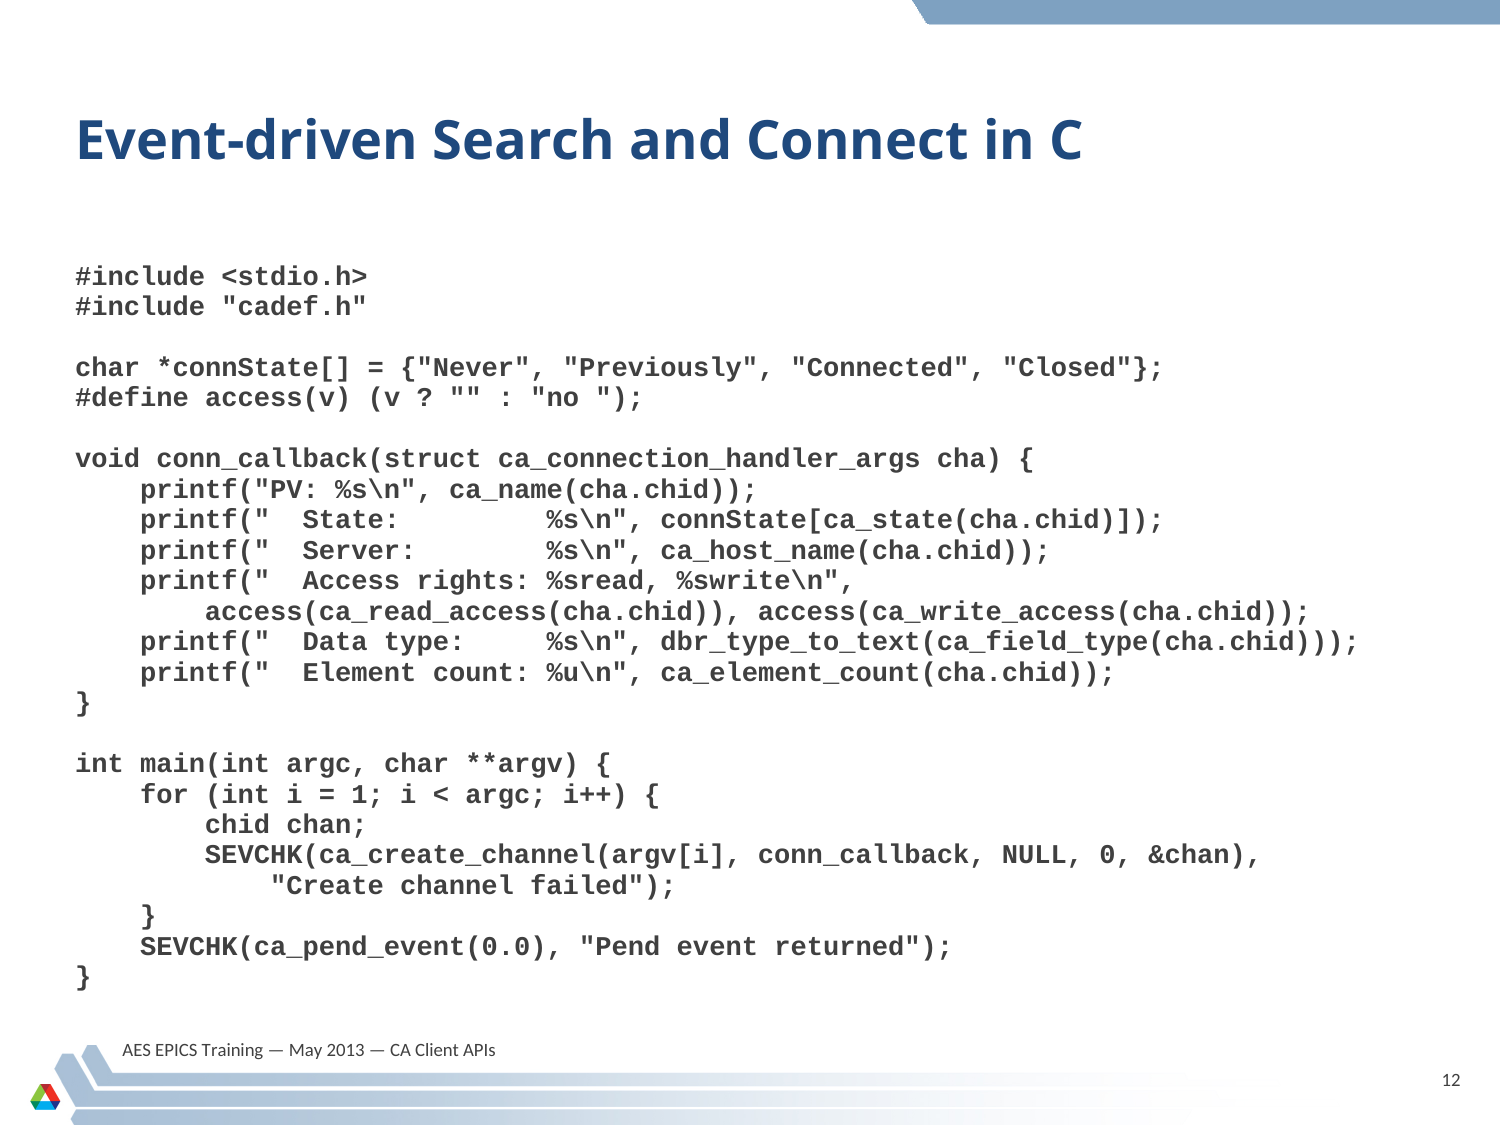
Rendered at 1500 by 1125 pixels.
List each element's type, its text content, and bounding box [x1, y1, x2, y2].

picture [0, 1037, 1500, 1125]
list #include <stdio.h> #include "cadef.h" char *connState[] = {"Never", "Previously", "Connected", "Closed"}; #define access(v) (v ? "" : "no "); void conn_callback(struct ca_connection_handler_args cha) { printf("PV: %s\n", ca_name(cha.chid)); printf(" State: %s\n", connState[ca_state(cha.chid)]); printf(" Server: %s\n", ca_host_name(cha.chid)); printf(" Access rights: %sread, %swrite\n", access(ca_read_access(cha.chid)), access(ca_write_access(cha.chid)); printf(" Data type: %s\n", dbr_type_to_text(ca_field_type(cha.chid))); printf(" Element count: %u\n", ca_element_count(cha.chid)); } int main(int argc, char **argv) { for (int i = 1; i < argc; i++) { chid chan; SEVCHK(ca_create_channel(argv[i], conn_callback, NULL, 0, &chan), "Create channel failed"); } SEVCHK(ca_pend_event(0.0), "Pend event returned"); } [75, 262, 1426, 994]
picture [0, 0, 1500, 26]
title Event-driven Search and Connect in C [75, 52, 1426, 226]
